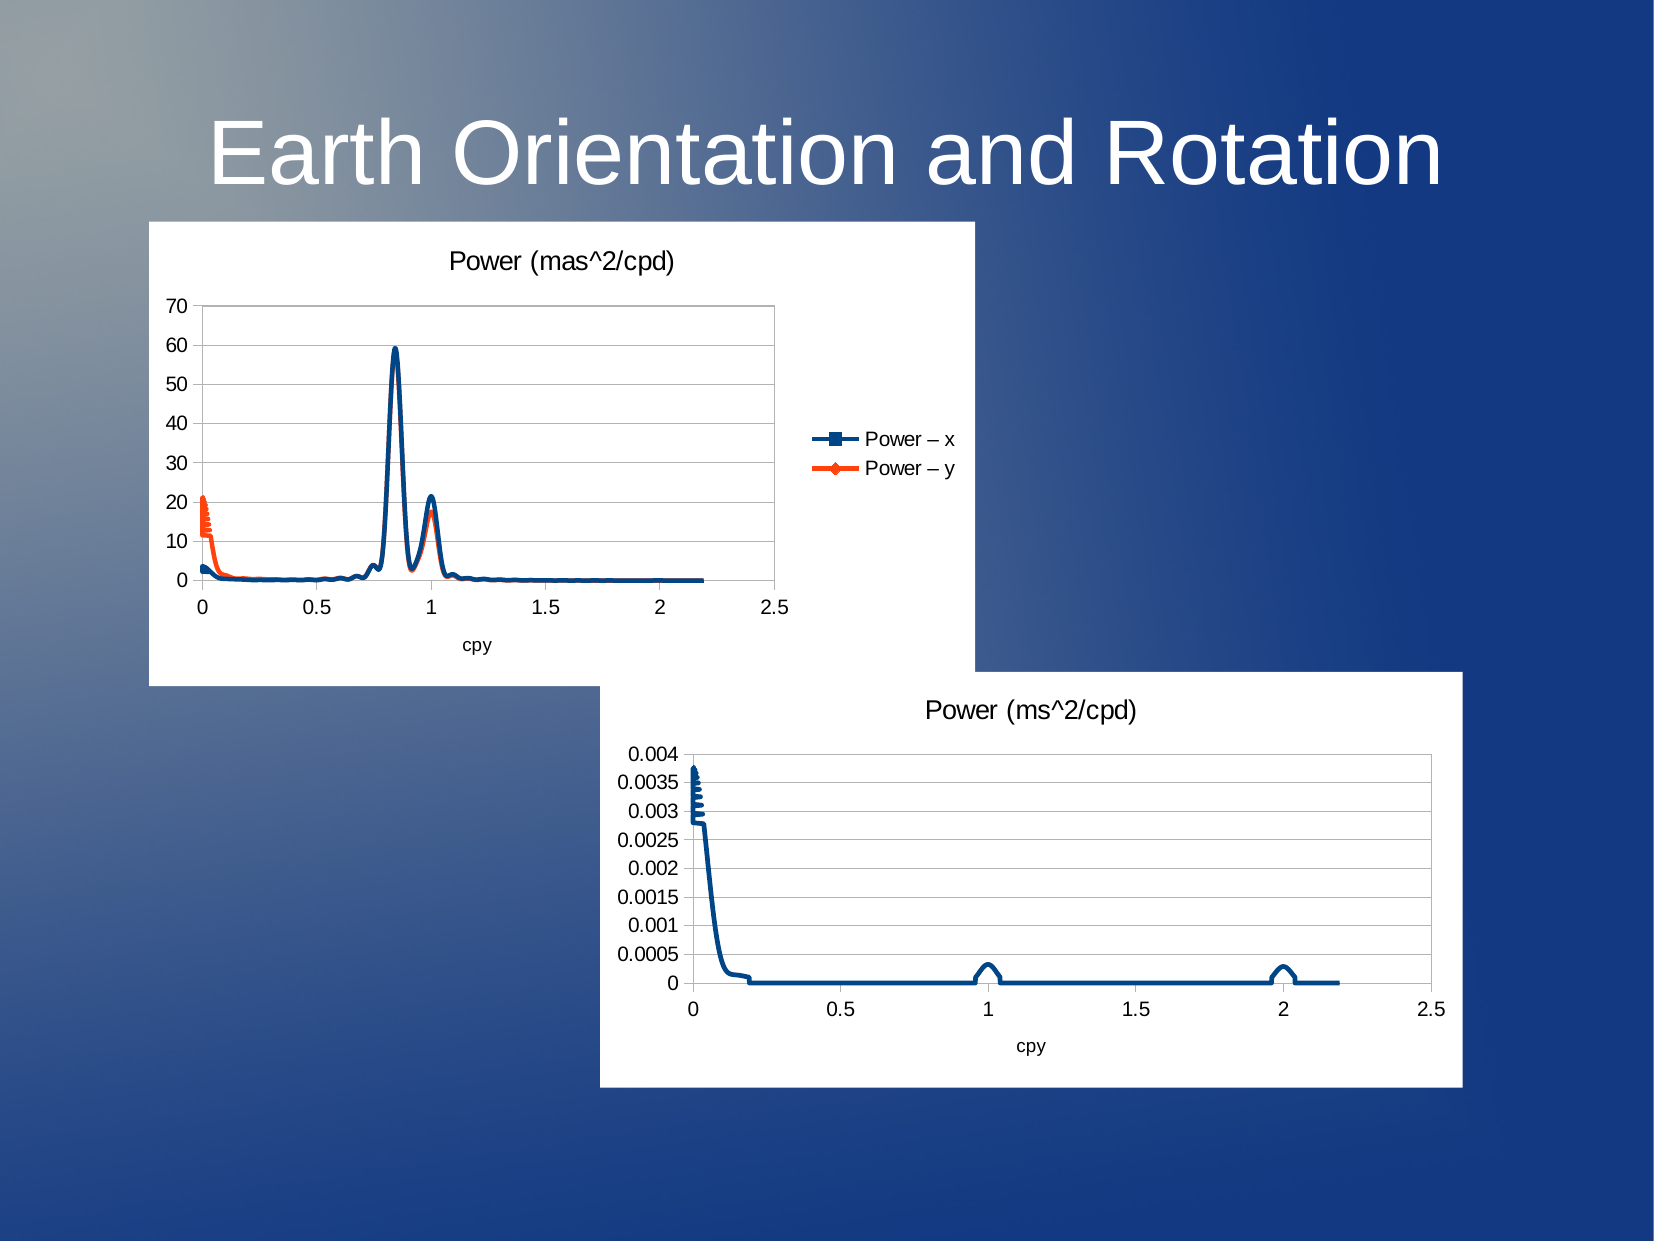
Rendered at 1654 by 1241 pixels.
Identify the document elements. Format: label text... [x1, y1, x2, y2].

picture [0, 0, 1654, 1241]
chart [149, 221, 1463, 1088]
title Earth Orientation and Rotation [82, 56, 1571, 250]
